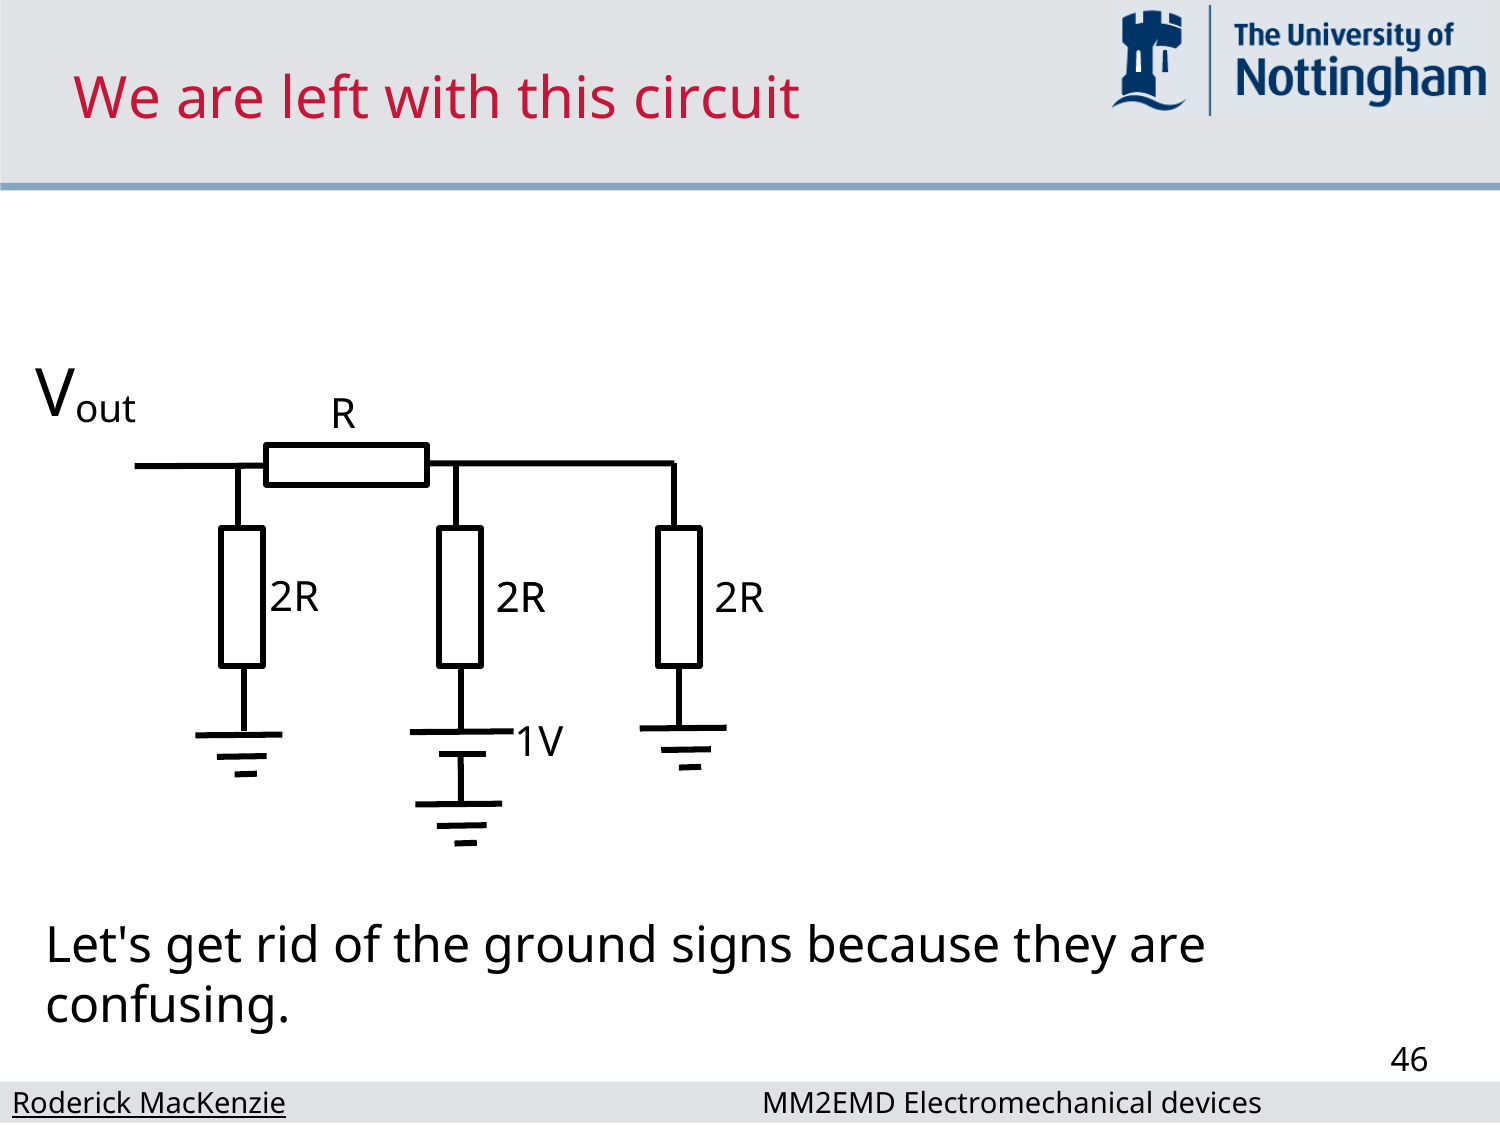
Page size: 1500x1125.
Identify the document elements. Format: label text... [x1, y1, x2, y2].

text_box Vout [20, 342, 170, 478]
text_box <number> [1375, 1030, 1500, 1101]
text_box 2R [481, 563, 582, 699]
text_box 2R [699, 563, 800, 699]
text_box 2R [254, 561, 355, 697]
picture [1111, 4, 1487, 116]
text_box Let's get rid of the ground signs because they are confusing. [30, 904, 1273, 1125]
text_box R [315, 379, 416, 514]
title We are left with this circuit [59, 20, 1137, 172]
text_box 1V [499, 706, 600, 851]
